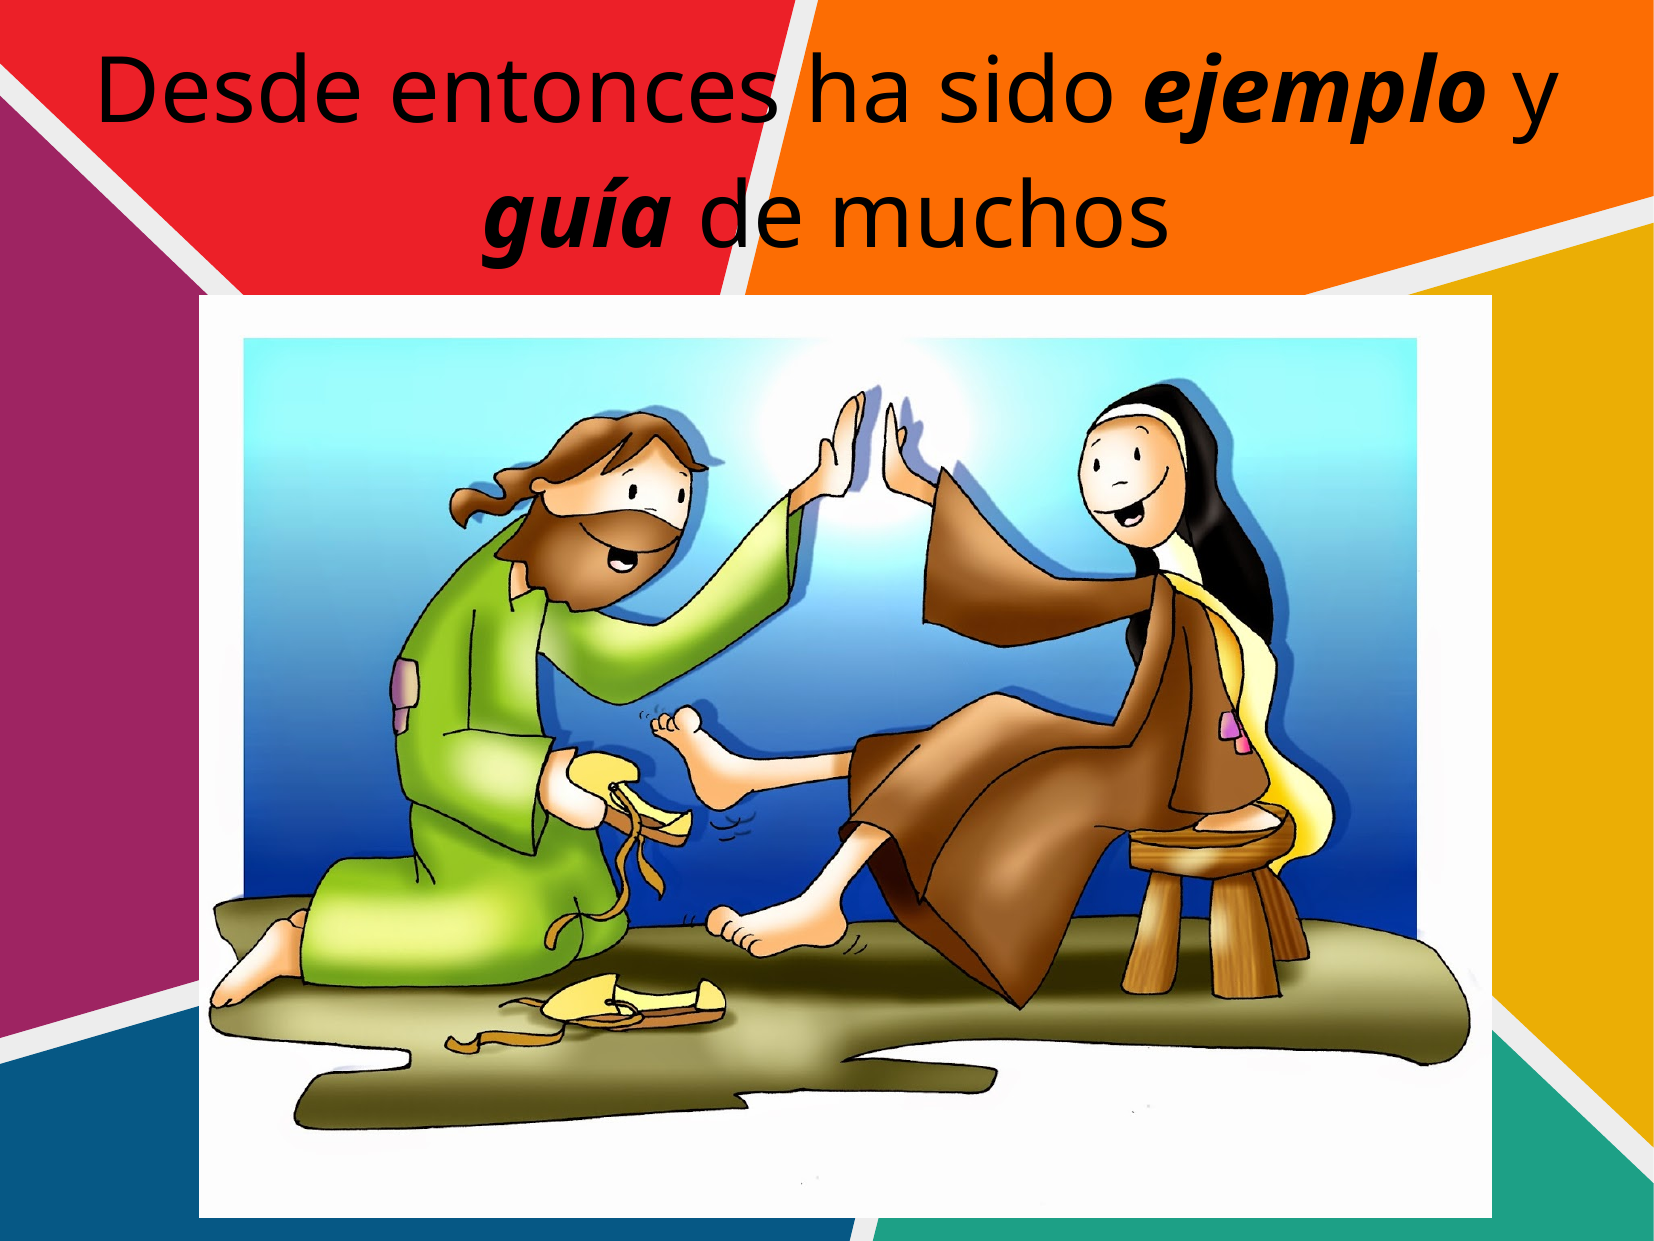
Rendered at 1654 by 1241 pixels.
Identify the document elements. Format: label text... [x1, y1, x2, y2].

title Desde entonces ha sido ejemplo y guía de muchos [82, 21, 1571, 278]
picture [199, 295, 1492, 1218]
